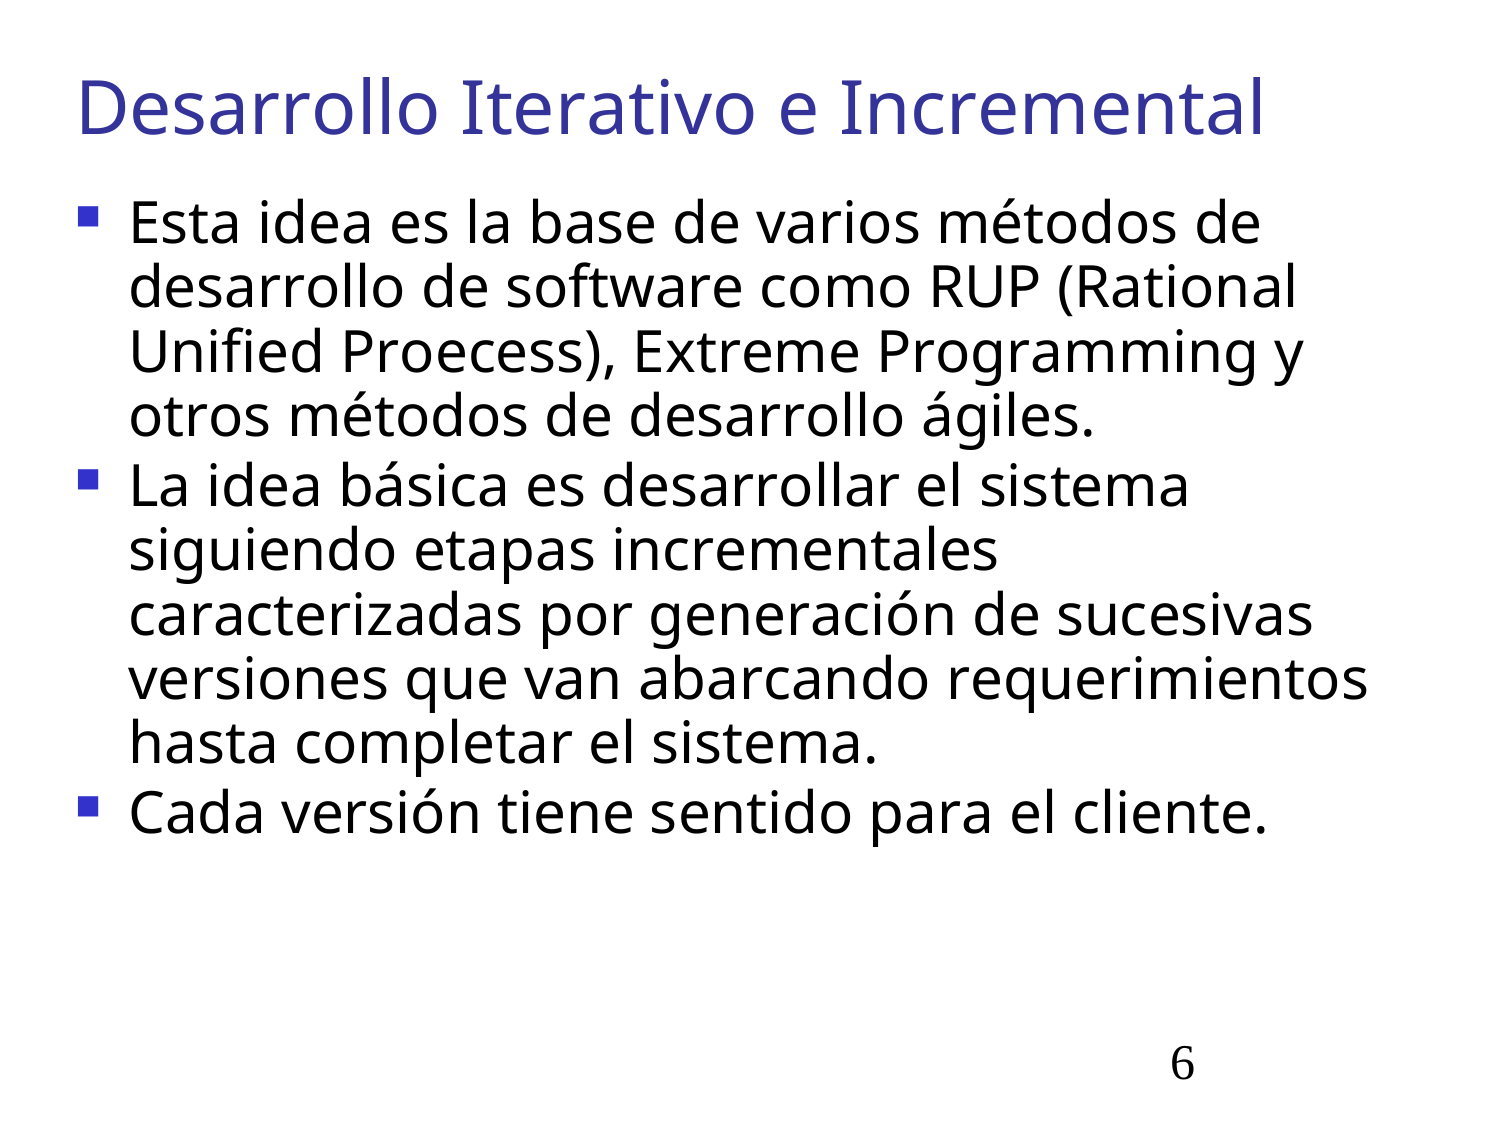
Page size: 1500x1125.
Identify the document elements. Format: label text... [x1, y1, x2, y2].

list Esta idea es la base de varios métodos de desarrollo de software como RUP (Rational Unified Proecess), Extreme Programming y otros métodos de desarrollo ágiles. La idea básica es desarrollar el sistema siguiendo etapas incrementales caracterizadas por generación de sucesivas versiones que van abarcando requerimientos hasta completar el sistema. Cada versión tiene sentido para el cliente. [74, 187, 1398, 1050]
title Desarrollo Iterativo e Incremental [75, 25, 1426, 188]
